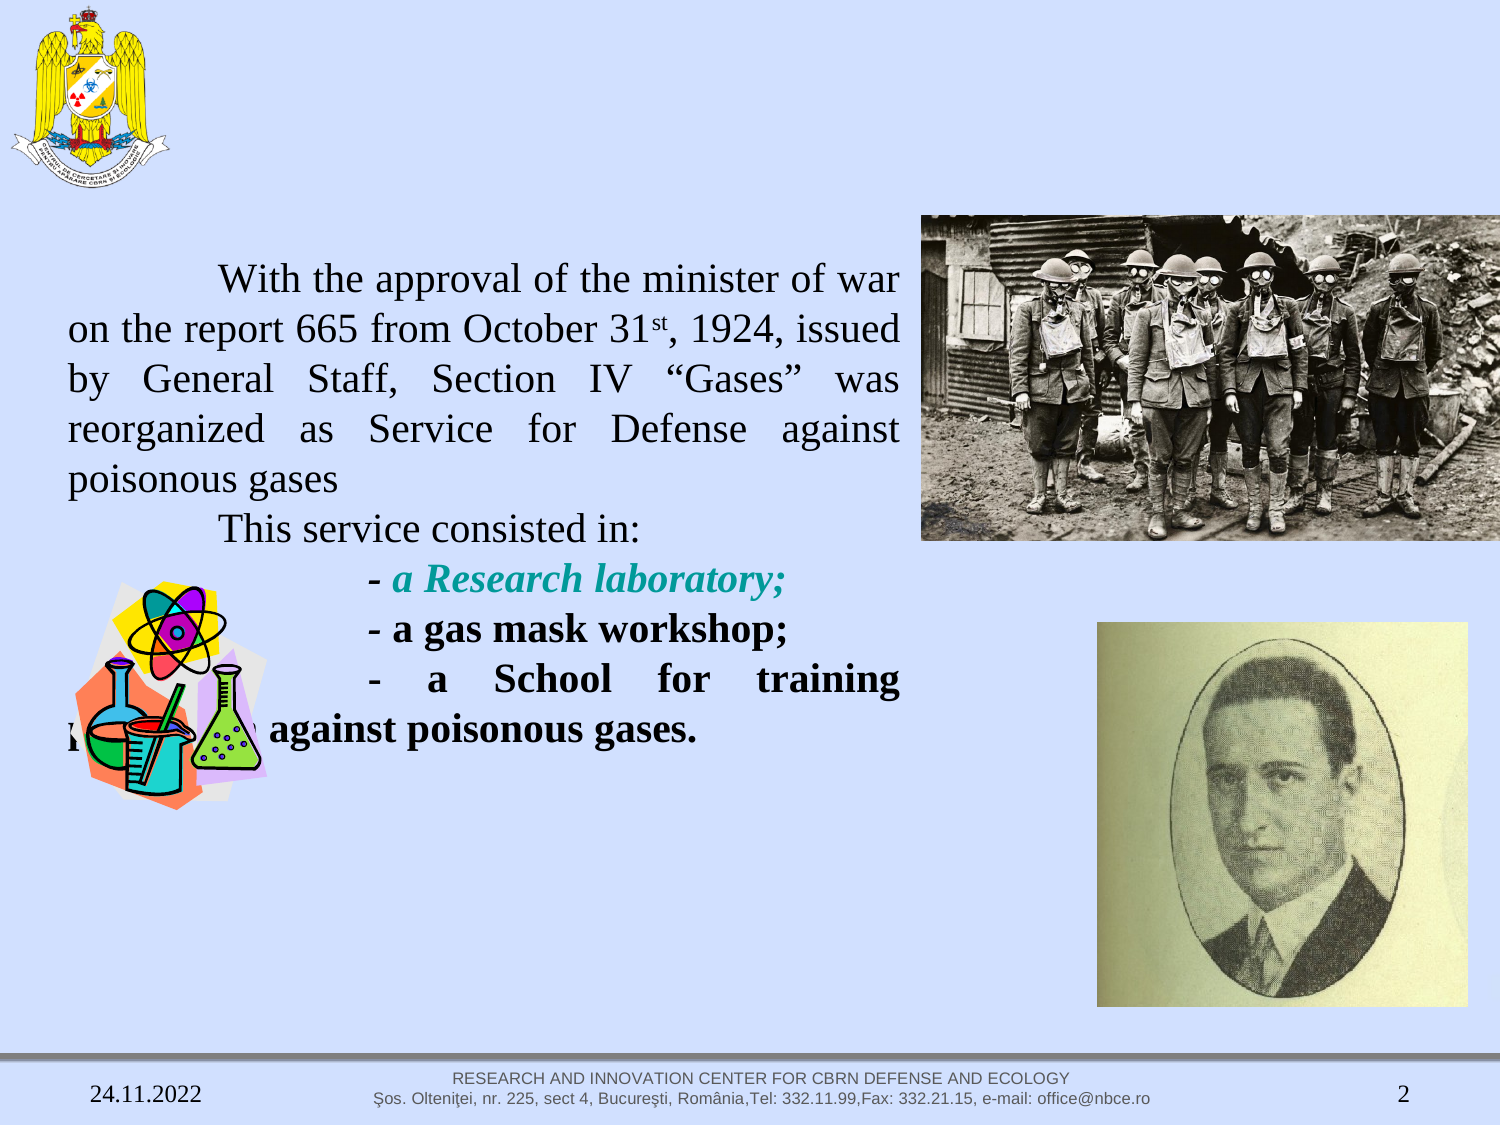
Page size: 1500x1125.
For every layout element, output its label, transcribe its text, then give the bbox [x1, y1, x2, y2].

picture [0, 0, 1500, 1053]
text_box <number> [1246, 1062, 1426, 1123]
text_box RESEARCH AND INNOVATION CENTER FOR CBRN DEFENSE AND ECOLOGY Şos. Olteniţei, nr. 225, sect 4, Bucureşti, România,Tel: 332.11.99,Fax: 332.21.15, e-mail: office@nbce.ro [289, 1057, 1235, 1118]
text_box With the approval of the minister of war on the report 665 from October 31st, 1924, issued by General Staff, Section IV “Gases” was reorganized as Service for Defense against poisonous gases This service consisted in: - a Research laboratory; - a gas mask workshop; - a School for training protecyion against poisonous gases. [53, 243, 916, 815]
text_box 24.11.2022 [75, 1062, 266, 1123]
picture [0, 1063, 1500, 1125]
